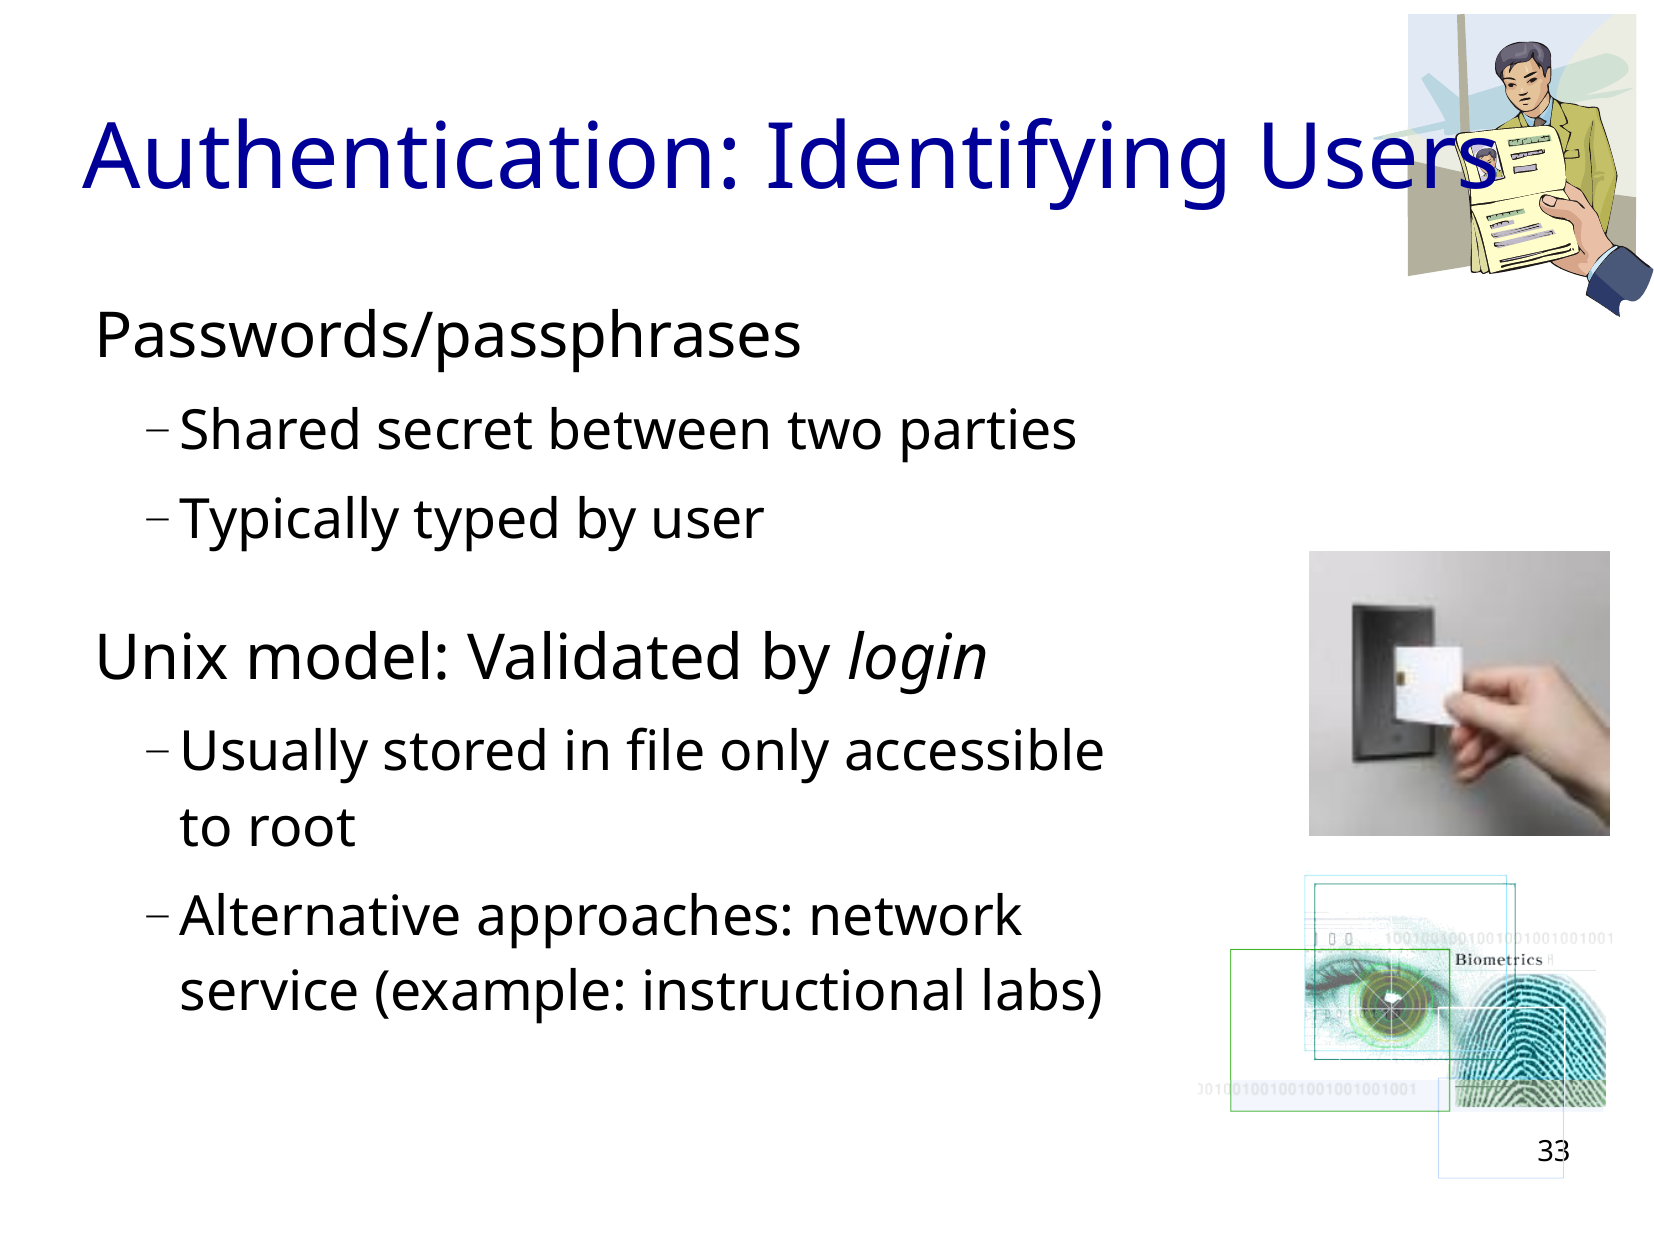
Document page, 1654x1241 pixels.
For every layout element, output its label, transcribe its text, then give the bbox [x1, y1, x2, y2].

picture [1198, 551, 1626, 1186]
title Authentication: Identifying Users [82, 49, 1571, 257]
picture [1373, 13, 1654, 317]
list Passwords/passphrases Shared secret between two parties Typically typed by user Unix model: Validated by login Usually stored in file only accessible to root Alternative approaches: network service (example: instructional labs) [60, 290, 1111, 1096]
